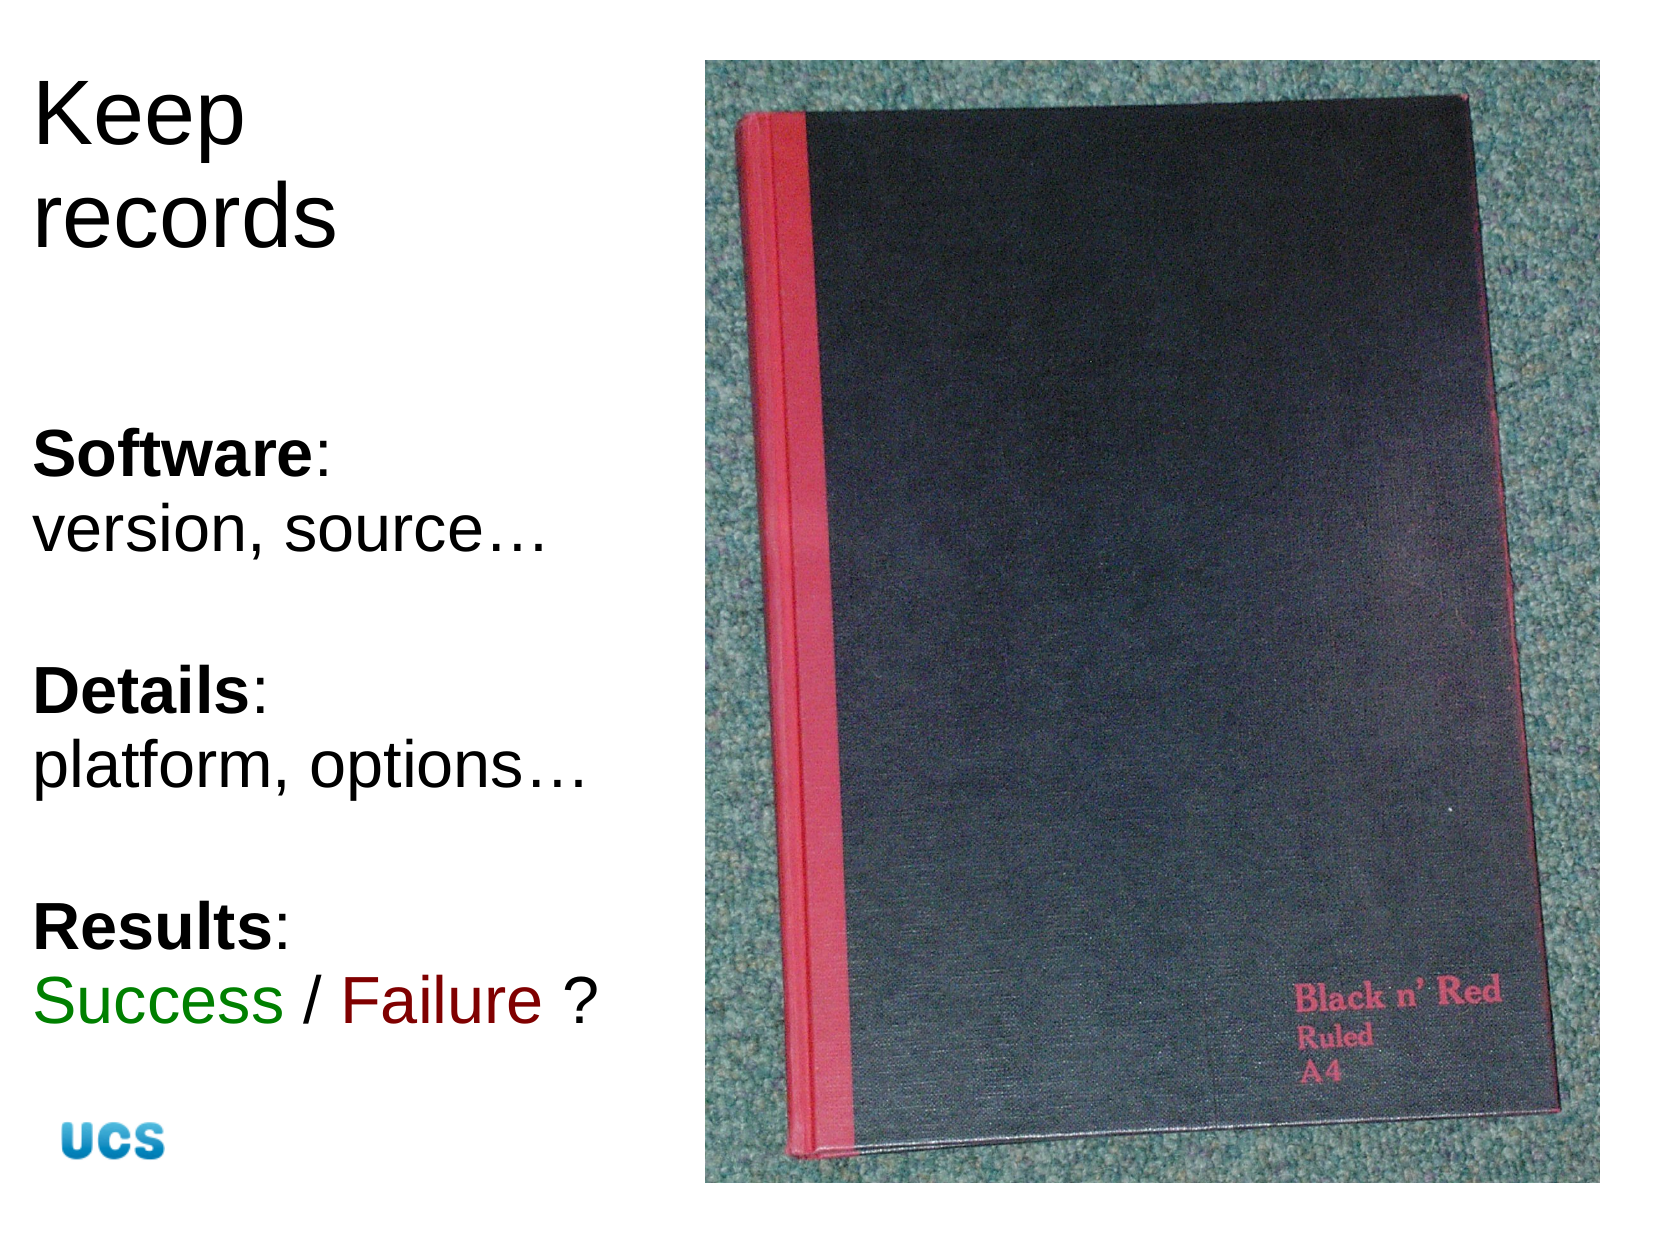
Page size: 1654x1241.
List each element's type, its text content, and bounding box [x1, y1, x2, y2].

text_box Details: platform, options… [29, 649, 597, 806]
picture [705, 60, 1600, 1183]
text_box Software: version, source… [29, 413, 557, 569]
text_box Keep records [29, 59, 342, 271]
picture [61, 1121, 165, 1161]
text_box Results: Success / Failure ? [29, 885, 605, 1042]
